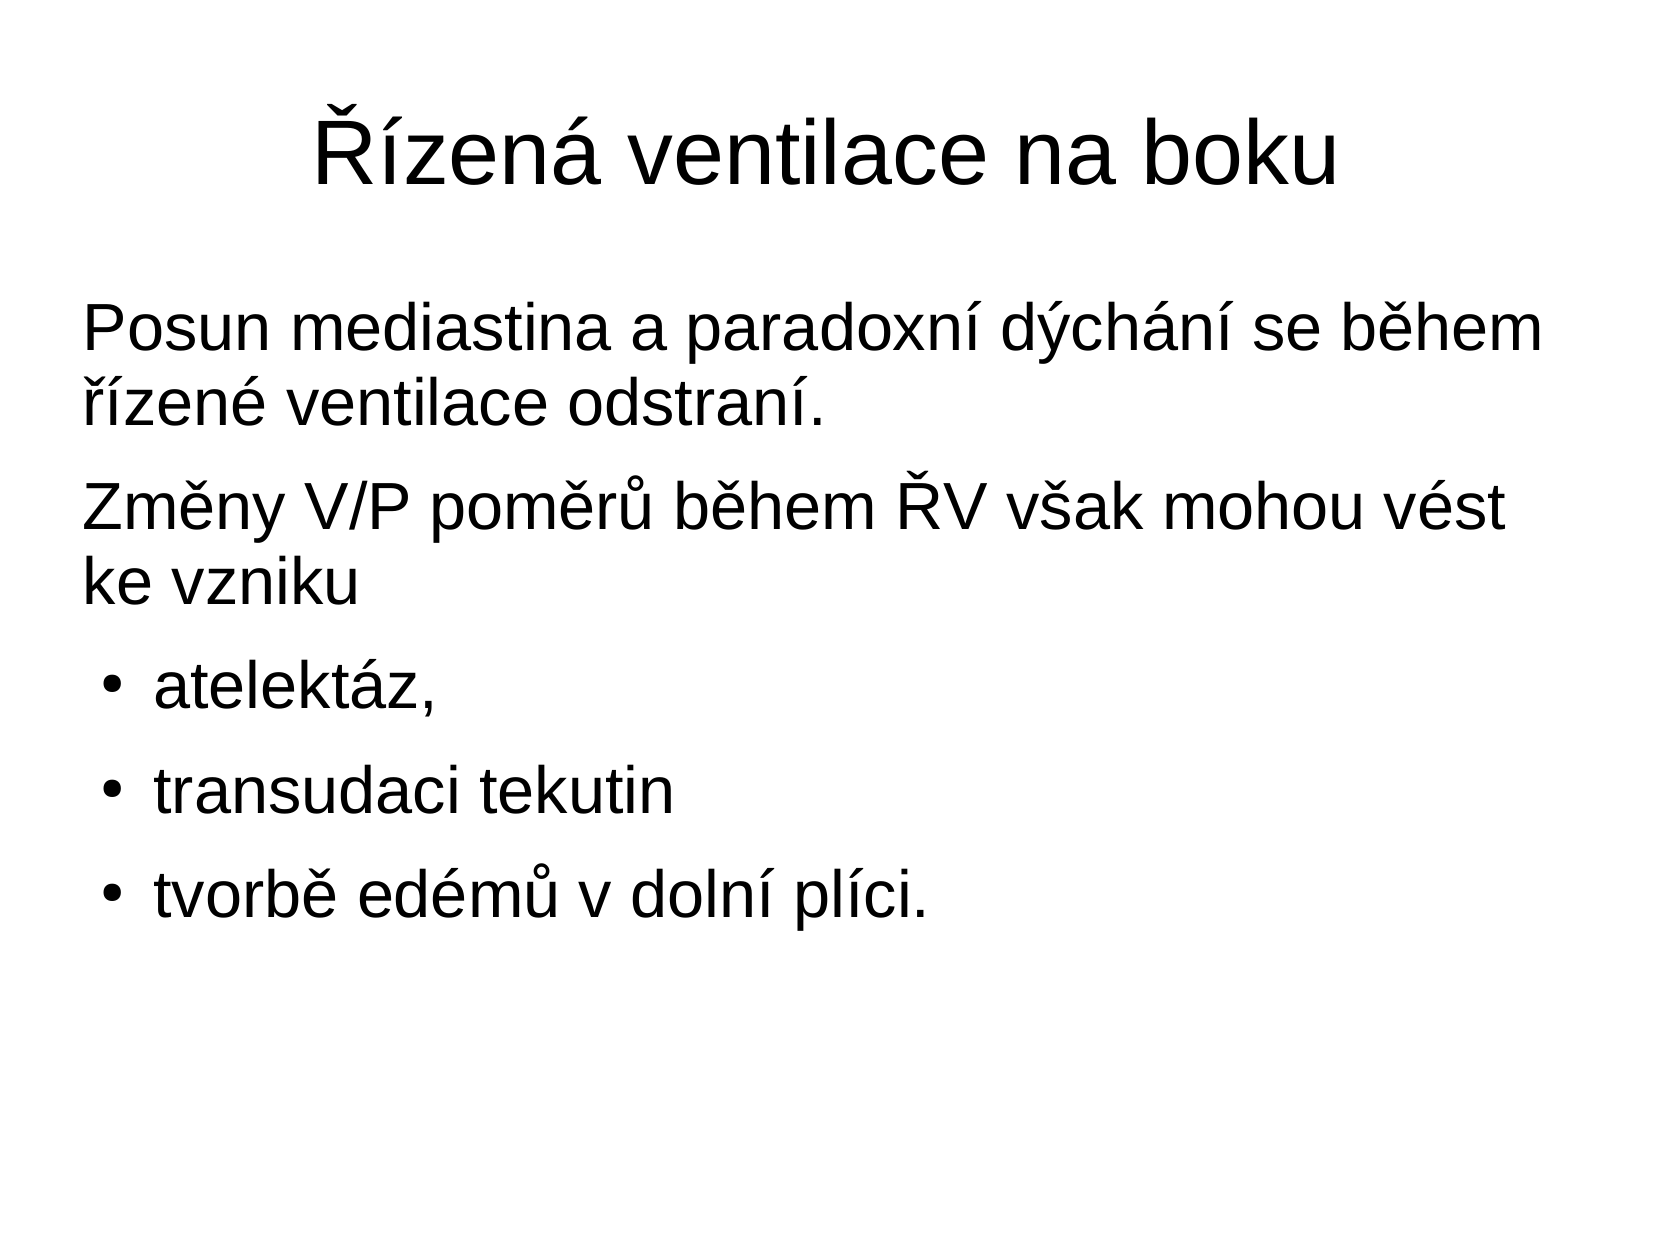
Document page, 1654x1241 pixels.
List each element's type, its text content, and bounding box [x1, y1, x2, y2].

title Řízená ventilace na boku [82, 49, 1571, 257]
list Posun mediastina a paradoxní dýchání se během řízené ventilace odstraní. Změny V/P poměrů během ŘV však mohou vést ke vzniku atelektáz, transudaci tekutin tvorbě edémů v dolní plíci. [82, 290, 1571, 1094]
